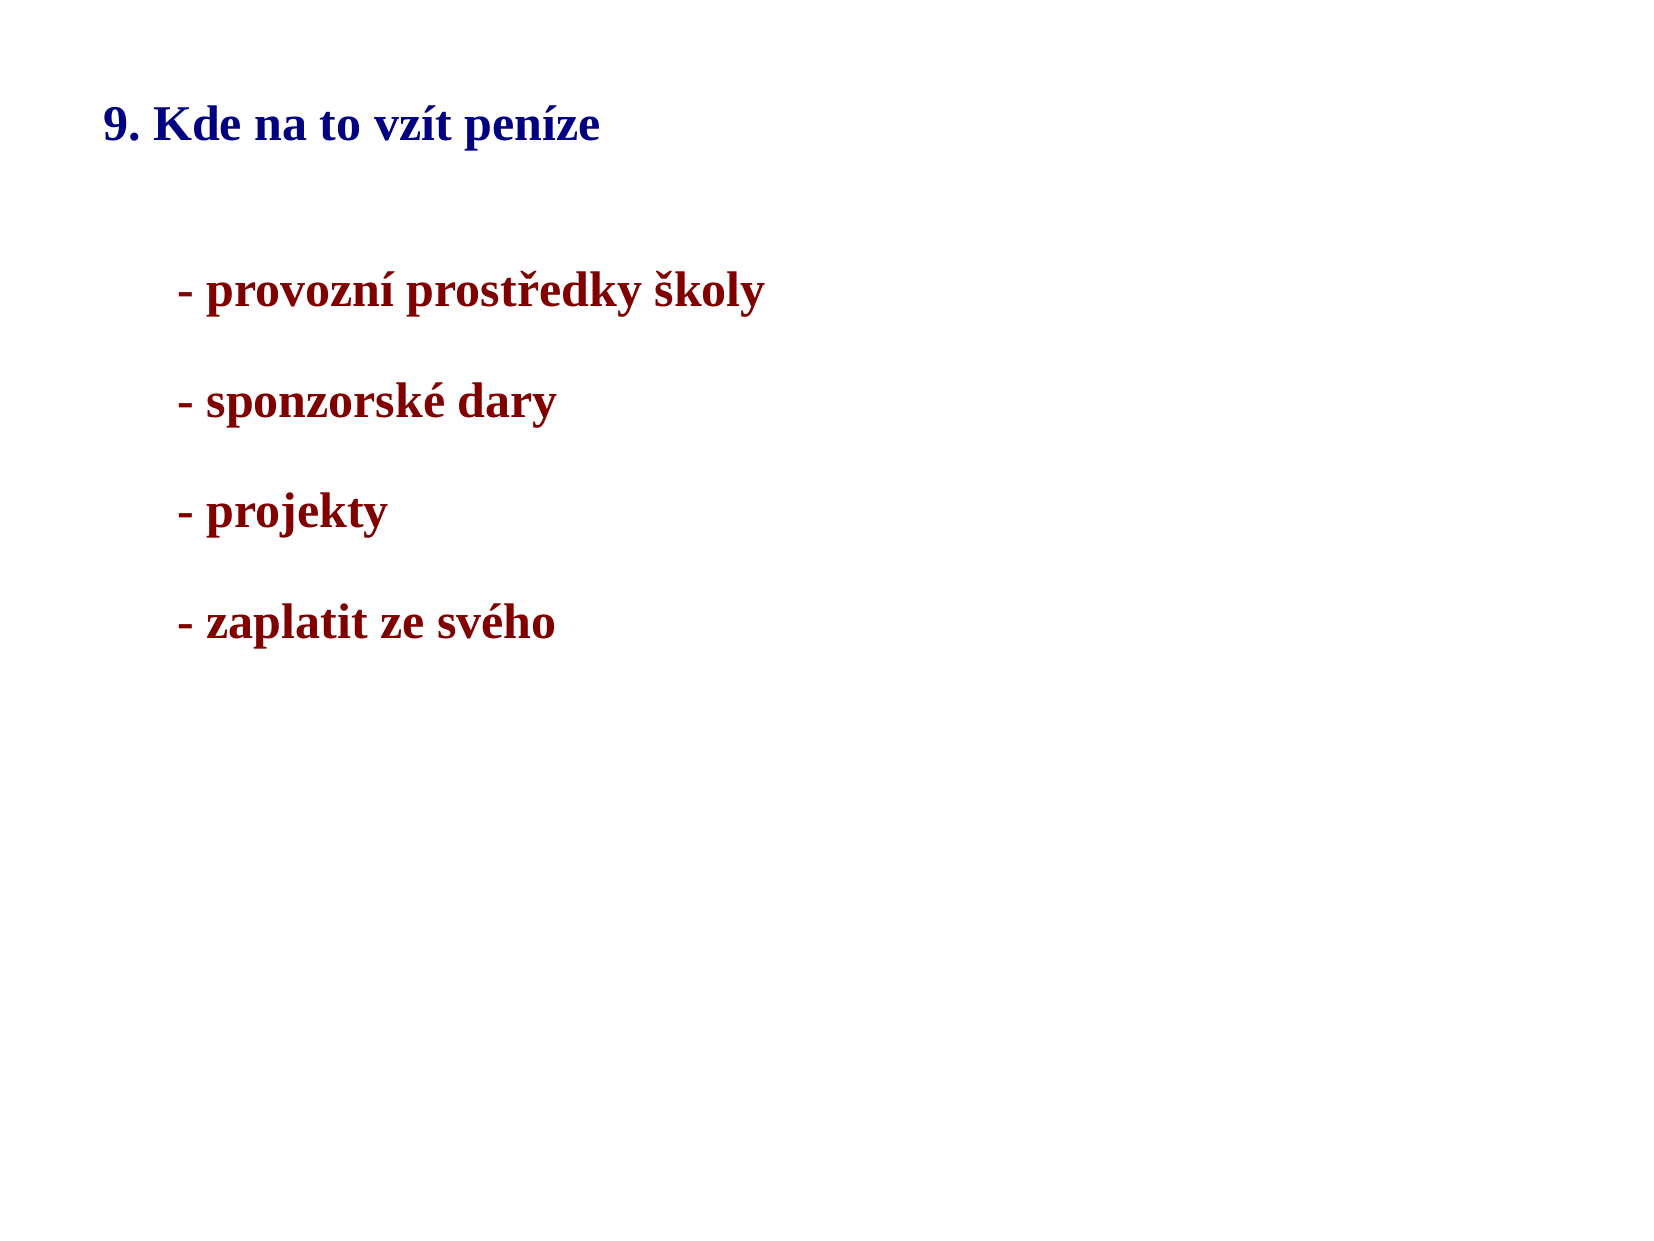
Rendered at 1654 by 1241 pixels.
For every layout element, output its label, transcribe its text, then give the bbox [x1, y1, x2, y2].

text_box 9. Kde na to vzít peníze - provozní prostředky školy - sponzorské dary - projekty - zaplatit ze svého [88, 88, 794, 669]
